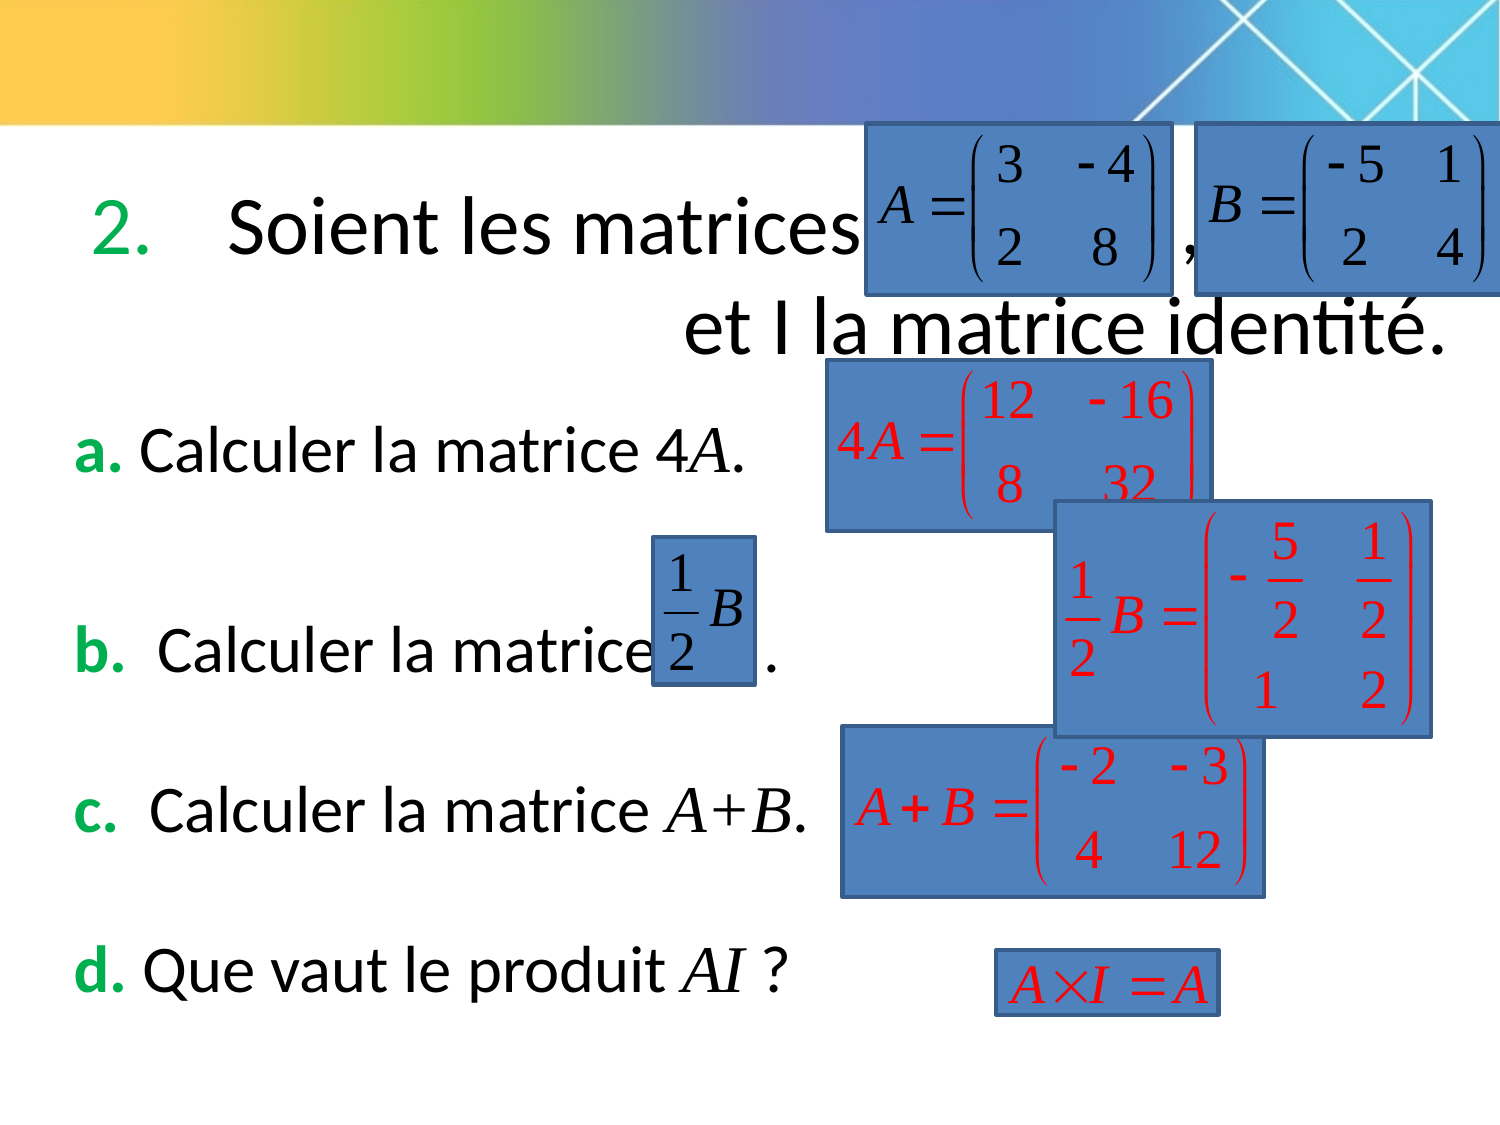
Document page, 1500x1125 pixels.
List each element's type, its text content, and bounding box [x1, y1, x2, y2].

text_box a. Calculer la matrice 4A. b. Calculer la matrice . c. Calculer la matrice A+B. d. Que vaut le produit AI ? [58, 398, 1442, 1020]
text_box Soient les matrices , et I la matrice identité. [1222, 297, 1500, 338]
chart [998, 952, 1217, 1013]
chart [1057, 503, 1429, 736]
chart [1198, 125, 1500, 293]
chart [868, 125, 1170, 293]
text_box Soient les matrices , et I la matrice identité. [75, 164, 1215, 338]
chart [655, 538, 754, 683]
chart [844, 727, 1263, 896]
chart [828, 361, 1210, 529]
